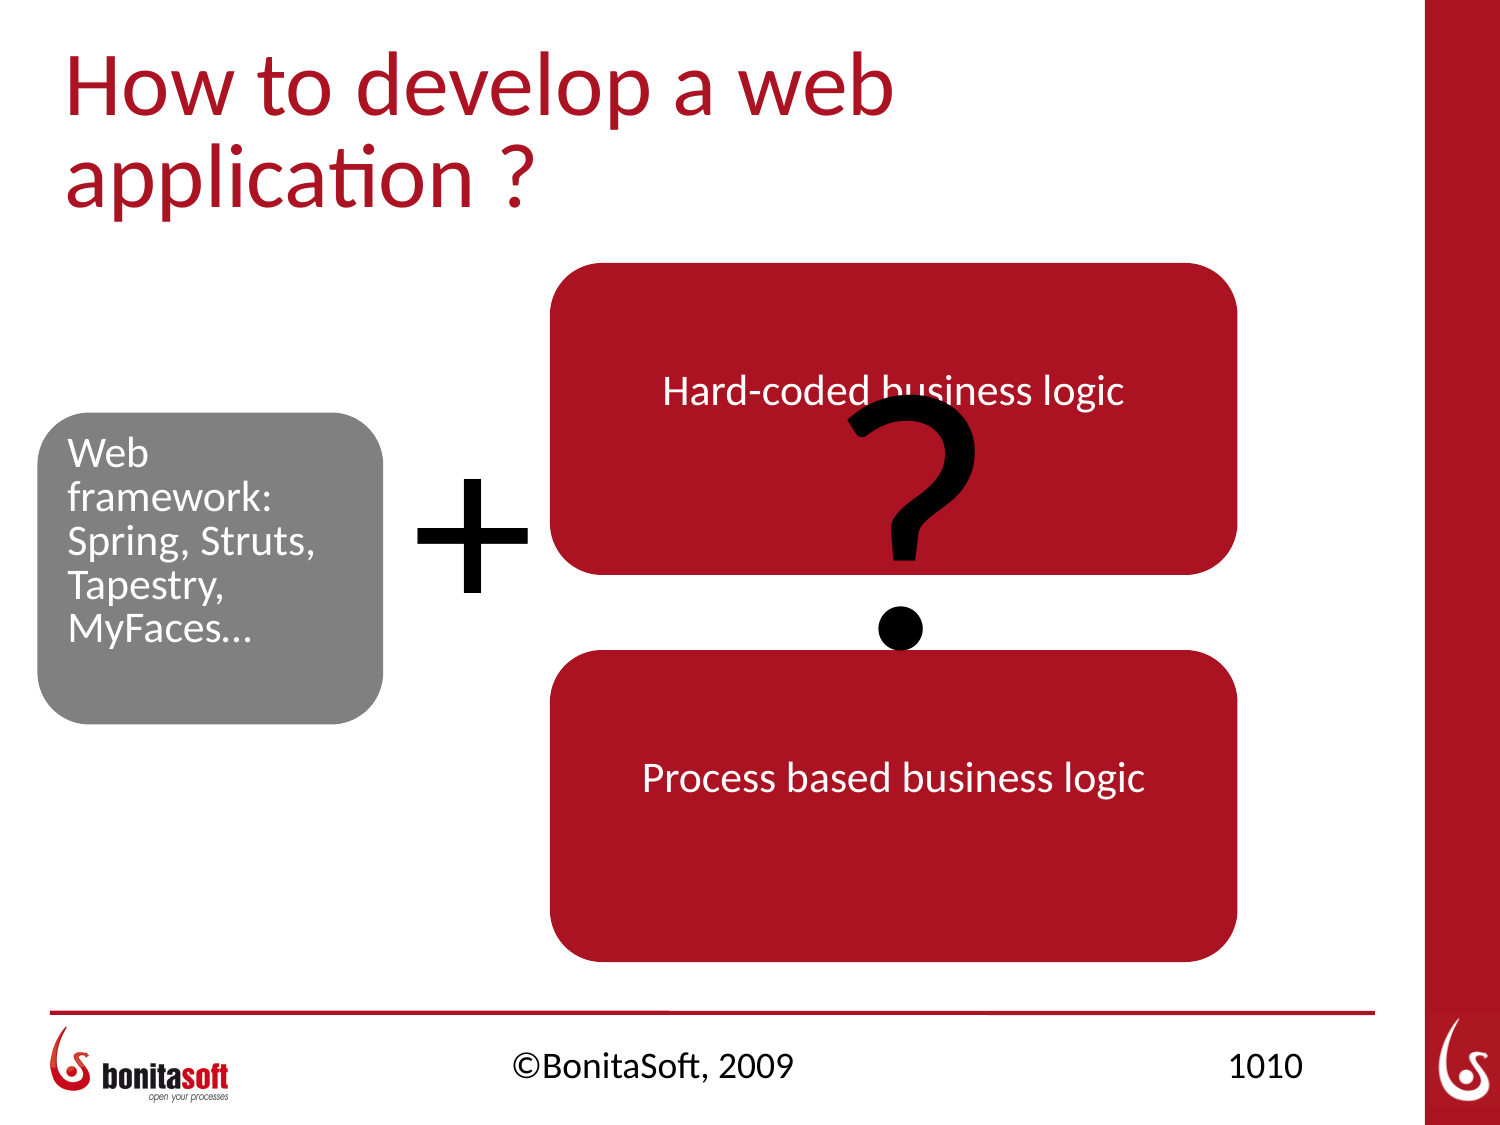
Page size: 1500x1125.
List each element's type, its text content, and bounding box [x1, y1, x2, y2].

slide_number <numéro><numéro> [1212, 1042, 1375, 1103]
text_box Web framework: Spring, Struts, Tapestry, MyFaces… [37, 412, 384, 725]
picture [50, 1026, 228, 1103]
text_box Hard-coded business logic [549, 262, 1238, 575]
picture [1430, 1012, 1500, 1107]
text_box Process based business logic [549, 650, 1238, 963]
text_box + [398, 423, 521, 719]
footer ©BonitaSoft, 2009 [487, 1042, 1175, 1103]
title How to develop a web application ? [50, 45, 1375, 233]
text_box ? [810, 363, 985, 813]
